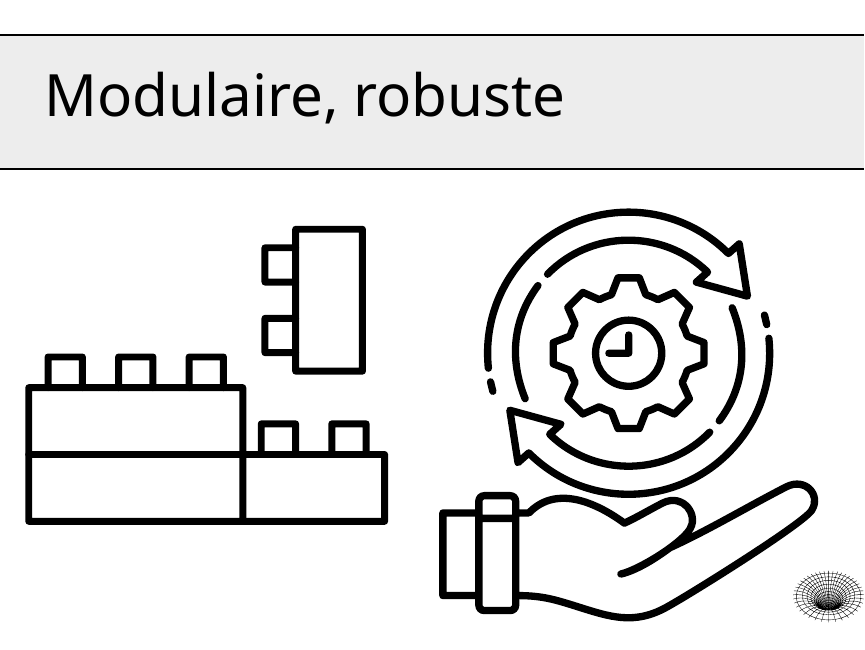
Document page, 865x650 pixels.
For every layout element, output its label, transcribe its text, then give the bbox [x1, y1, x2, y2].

text_box [0, 34, 864, 169]
title Modulaire, robuste [29, 34, 857, 161]
picture [0, 168, 864, 650]
